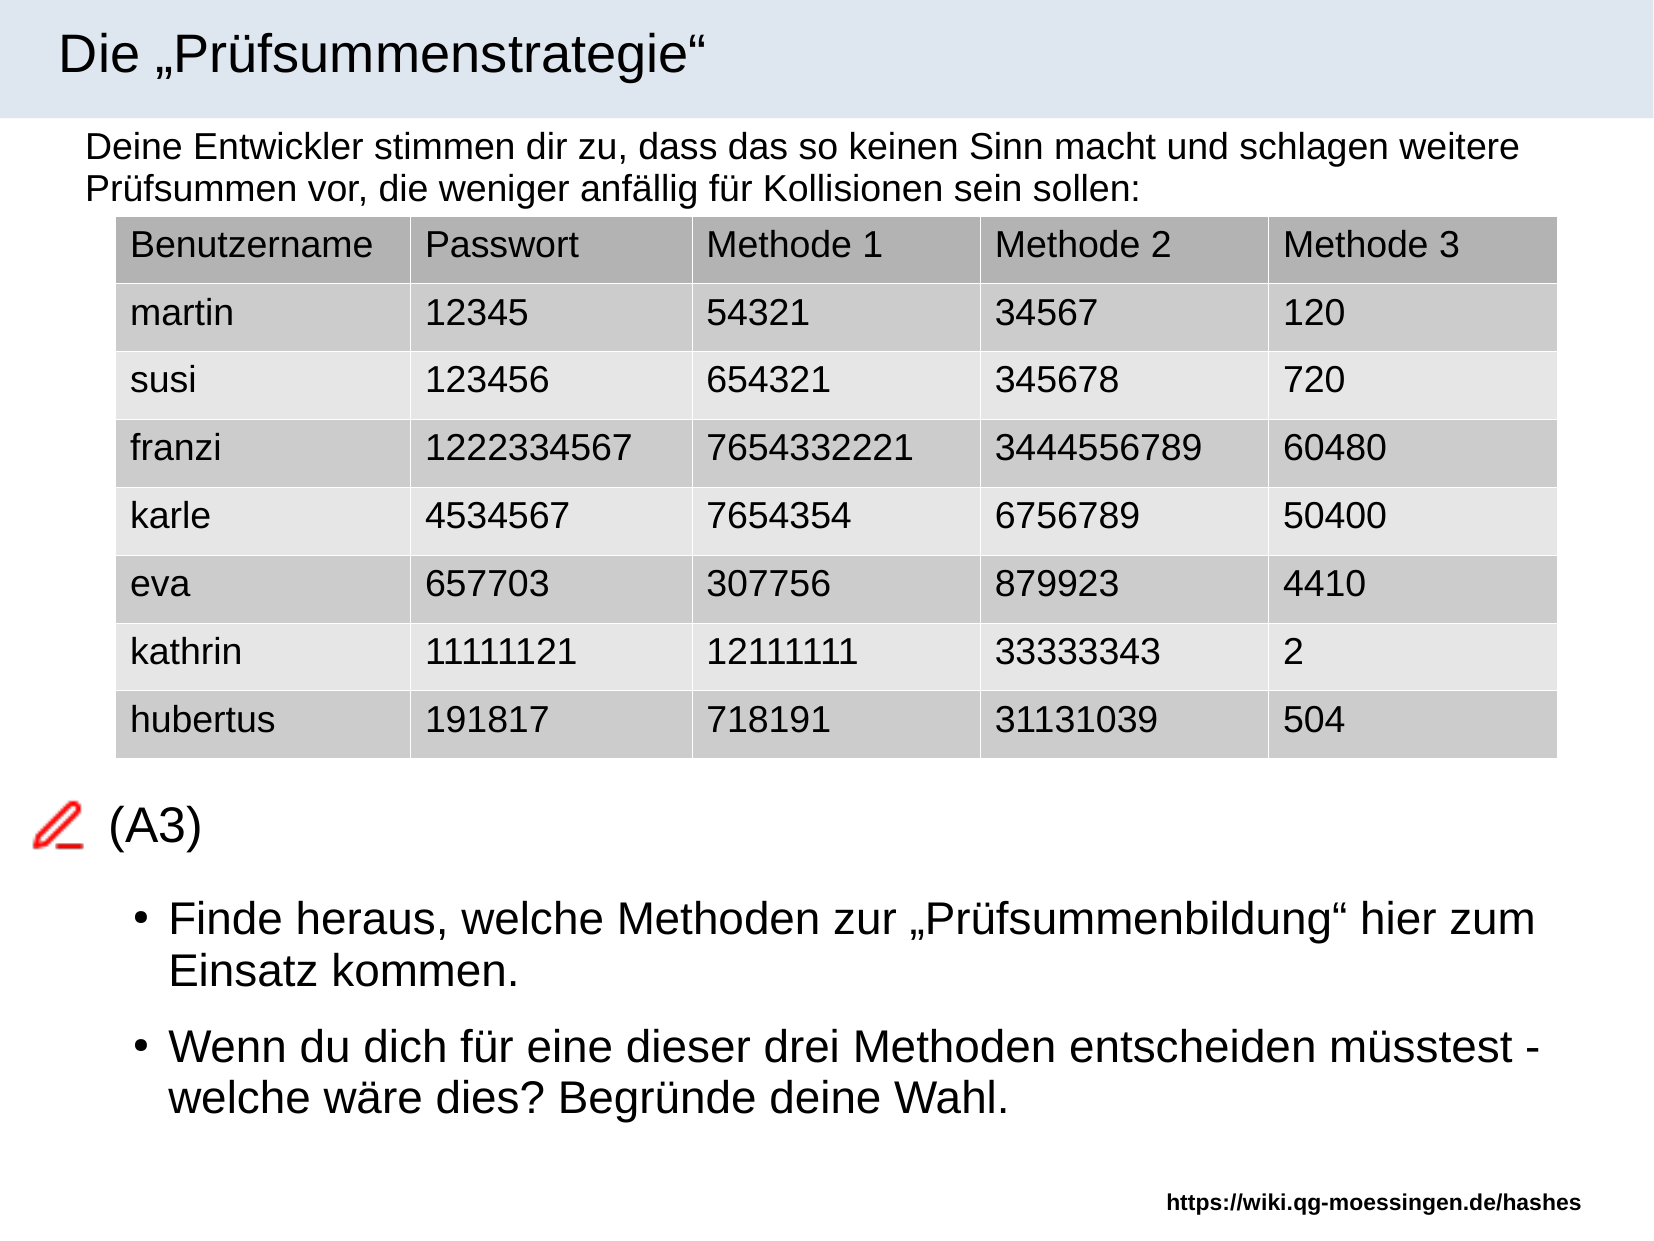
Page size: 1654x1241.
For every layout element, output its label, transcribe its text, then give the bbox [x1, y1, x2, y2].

table_cell 307756 [693, 556, 980, 623]
text_box Deine Entwickler stimmen dir zu, dass das so keinen Sinn macht und schlagen weitere Prüfsummen vor, die weniger anfällig für Kollisionen sein sollen: [70, 118, 1536, 217]
table_cell 50400 [1269, 488, 1557, 555]
table_cell karle [116, 488, 410, 555]
table_cell 120 [1269, 284, 1557, 351]
text_box Finde heraus, welche Methoden zur „Prüfsummenbildung“ hier zum Einsatz kommen. Wenn du dich für eine dieser drei Methoden entscheiden müsstest - welche wäre dies? Begründe deine Wahl. [118, 885, 1595, 1179]
table_cell martin [116, 284, 410, 351]
table_cell 1222334567 [411, 420, 692, 487]
table_cell eva [116, 556, 410, 623]
table_cell 720 [1269, 352, 1557, 419]
table_cell 60480 [1269, 420, 1557, 487]
table_cell 12111111 [693, 624, 980, 690]
table_header Passwort [411, 217, 692, 283]
table_header Methode 3 [1269, 217, 1557, 283]
text_box https://wiki.qg-moessingen.de/hashes [1151, 1182, 1625, 1223]
table_cell 6756789 [981, 488, 1268, 555]
table_cell 7654332221 [693, 420, 980, 487]
table_cell 191817 [411, 691, 692, 758]
table_cell 4410 [1269, 556, 1557, 623]
table_cell 54321 [693, 284, 980, 351]
title Die „Prüfsummenstrategie“ [59, 19, 1548, 89]
table_cell 4534567 [411, 488, 692, 555]
table_cell 504 [1269, 691, 1557, 758]
table_cell 34567 [981, 284, 1268, 351]
table_cell 12345 [411, 284, 692, 351]
table_header Benutzername [116, 217, 410, 283]
table_cell franzi [116, 420, 410, 487]
table_cell 31131039 [981, 691, 1268, 758]
table_cell 654321 [693, 352, 980, 419]
picture [29, 797, 89, 857]
table_cell 33333343 [981, 624, 1268, 690]
table_cell 123456 [411, 352, 692, 419]
table_cell 2 [1269, 624, 1557, 690]
table_header Methode 2 [981, 217, 1268, 283]
table_cell 3444556789 [981, 420, 1268, 487]
table_header Methode 1 [693, 217, 980, 283]
table_cell kathrin [116, 624, 410, 690]
table_cell 718191 [693, 691, 980, 758]
table_cell 345678 [981, 352, 1268, 419]
table_cell 657703 [411, 556, 692, 623]
table_cell 7654354 [693, 488, 980, 555]
table_cell hubertus [116, 691, 410, 758]
table_cell 879923 [981, 556, 1268, 623]
table_cell 11111121 [411, 624, 692, 690]
list (A3) [89, 797, 1569, 857]
table_cell susi [116, 352, 410, 419]
